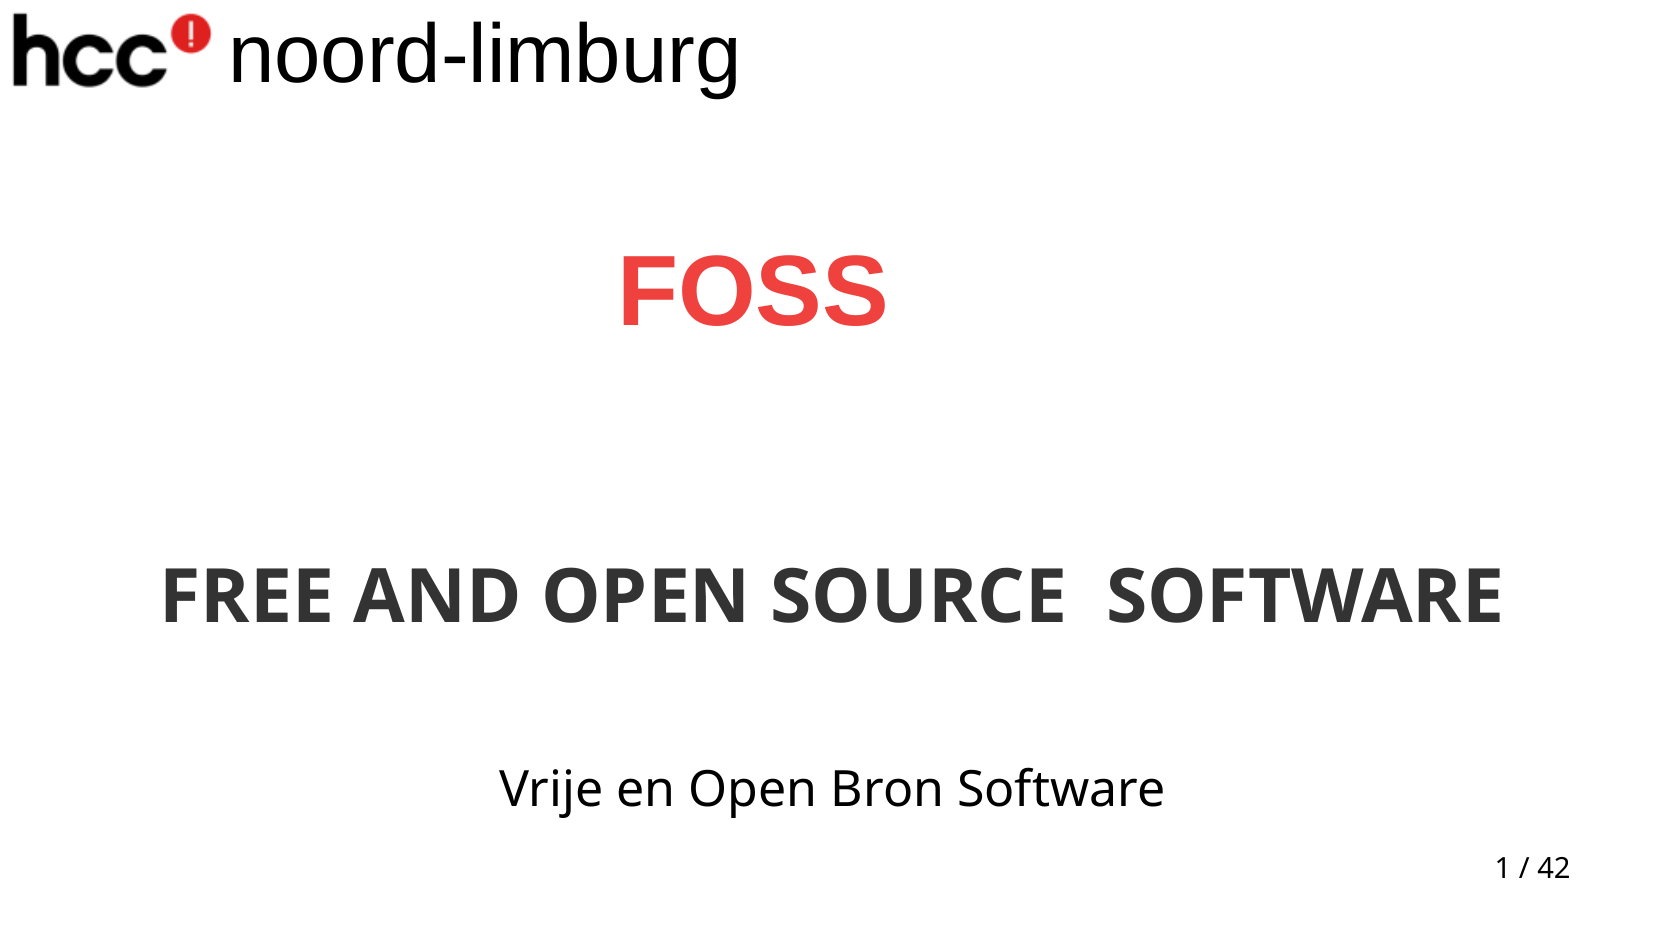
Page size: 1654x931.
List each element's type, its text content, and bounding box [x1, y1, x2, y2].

subtitle Vrije en Open Bron Software [129, 726, 1536, 848]
picture [11, 11, 214, 91]
text_box FOSS [602, 227, 910, 355]
title FREE AND OPEN SOURCE SOFTWARE [129, 504, 1536, 683]
